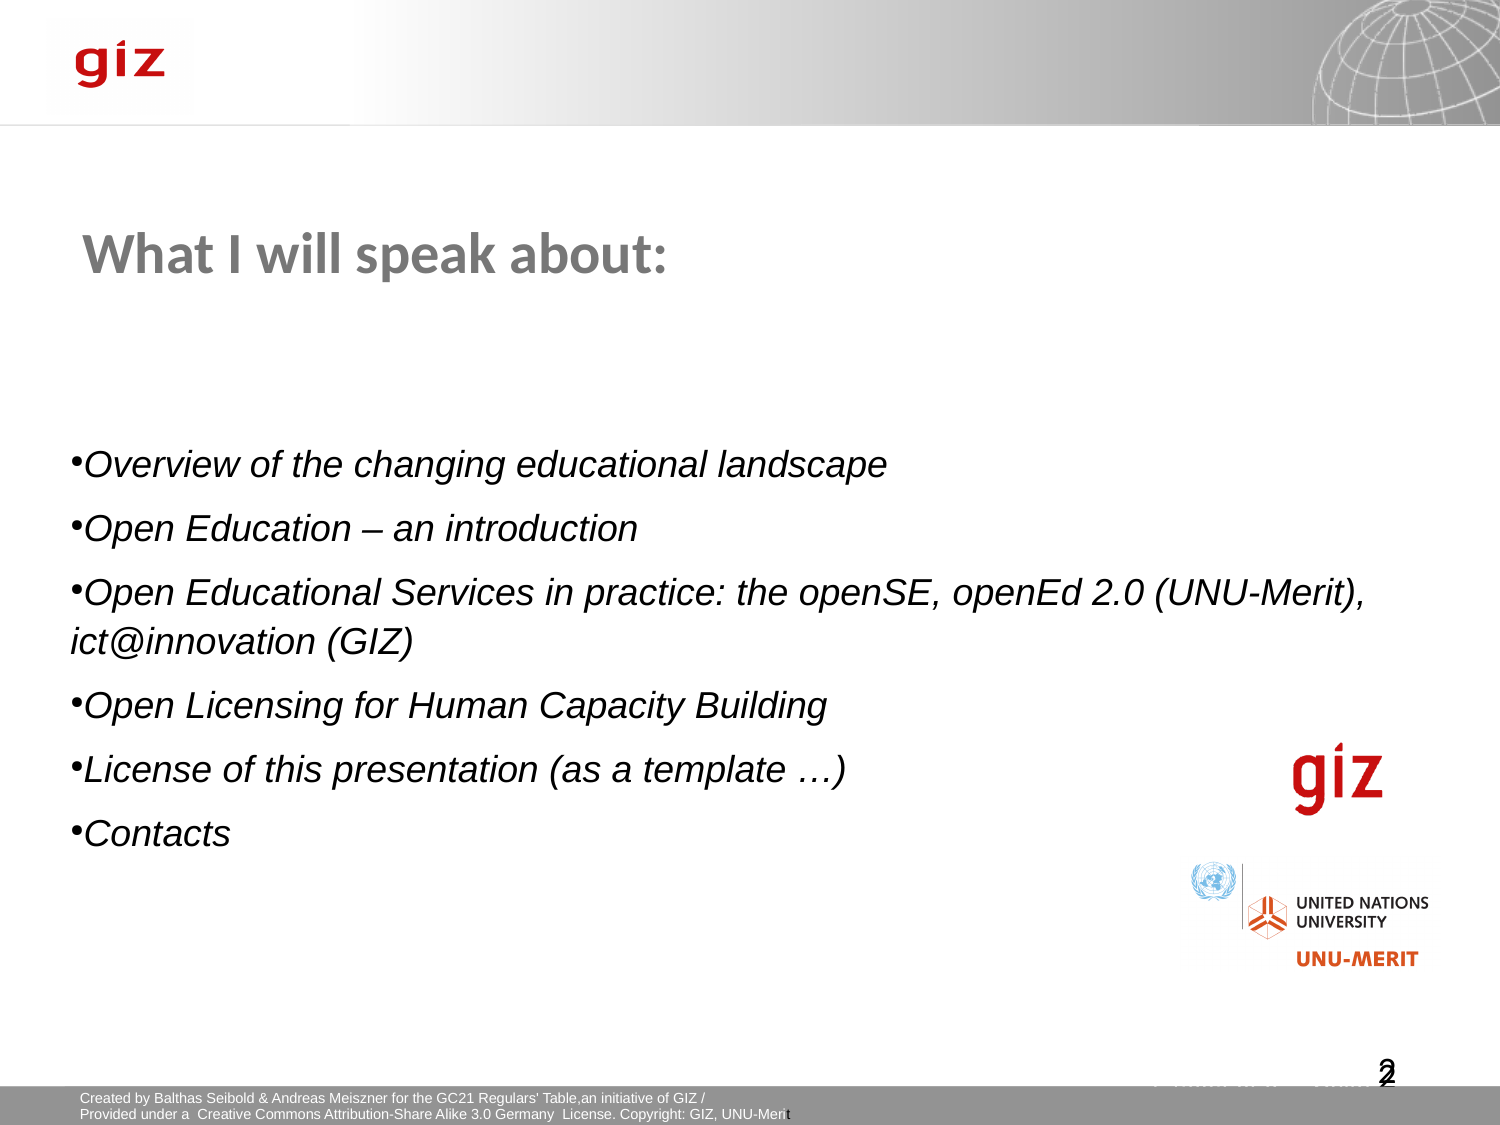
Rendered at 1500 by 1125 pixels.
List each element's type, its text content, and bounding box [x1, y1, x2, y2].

subtitle Overview of the changing educational landscape Open Education – an introduction Open Educational Services in practice: the openSE, openEd 2.0 (UNU-Merit), ict@innovation (GIZ) Open Licensing for Human Capacity Building License of this presentation (as a template …) Contacts [70, 281, 1421, 1009]
title What I will speak about: [82, 164, 1230, 281]
picture [1180, 708, 1441, 972]
